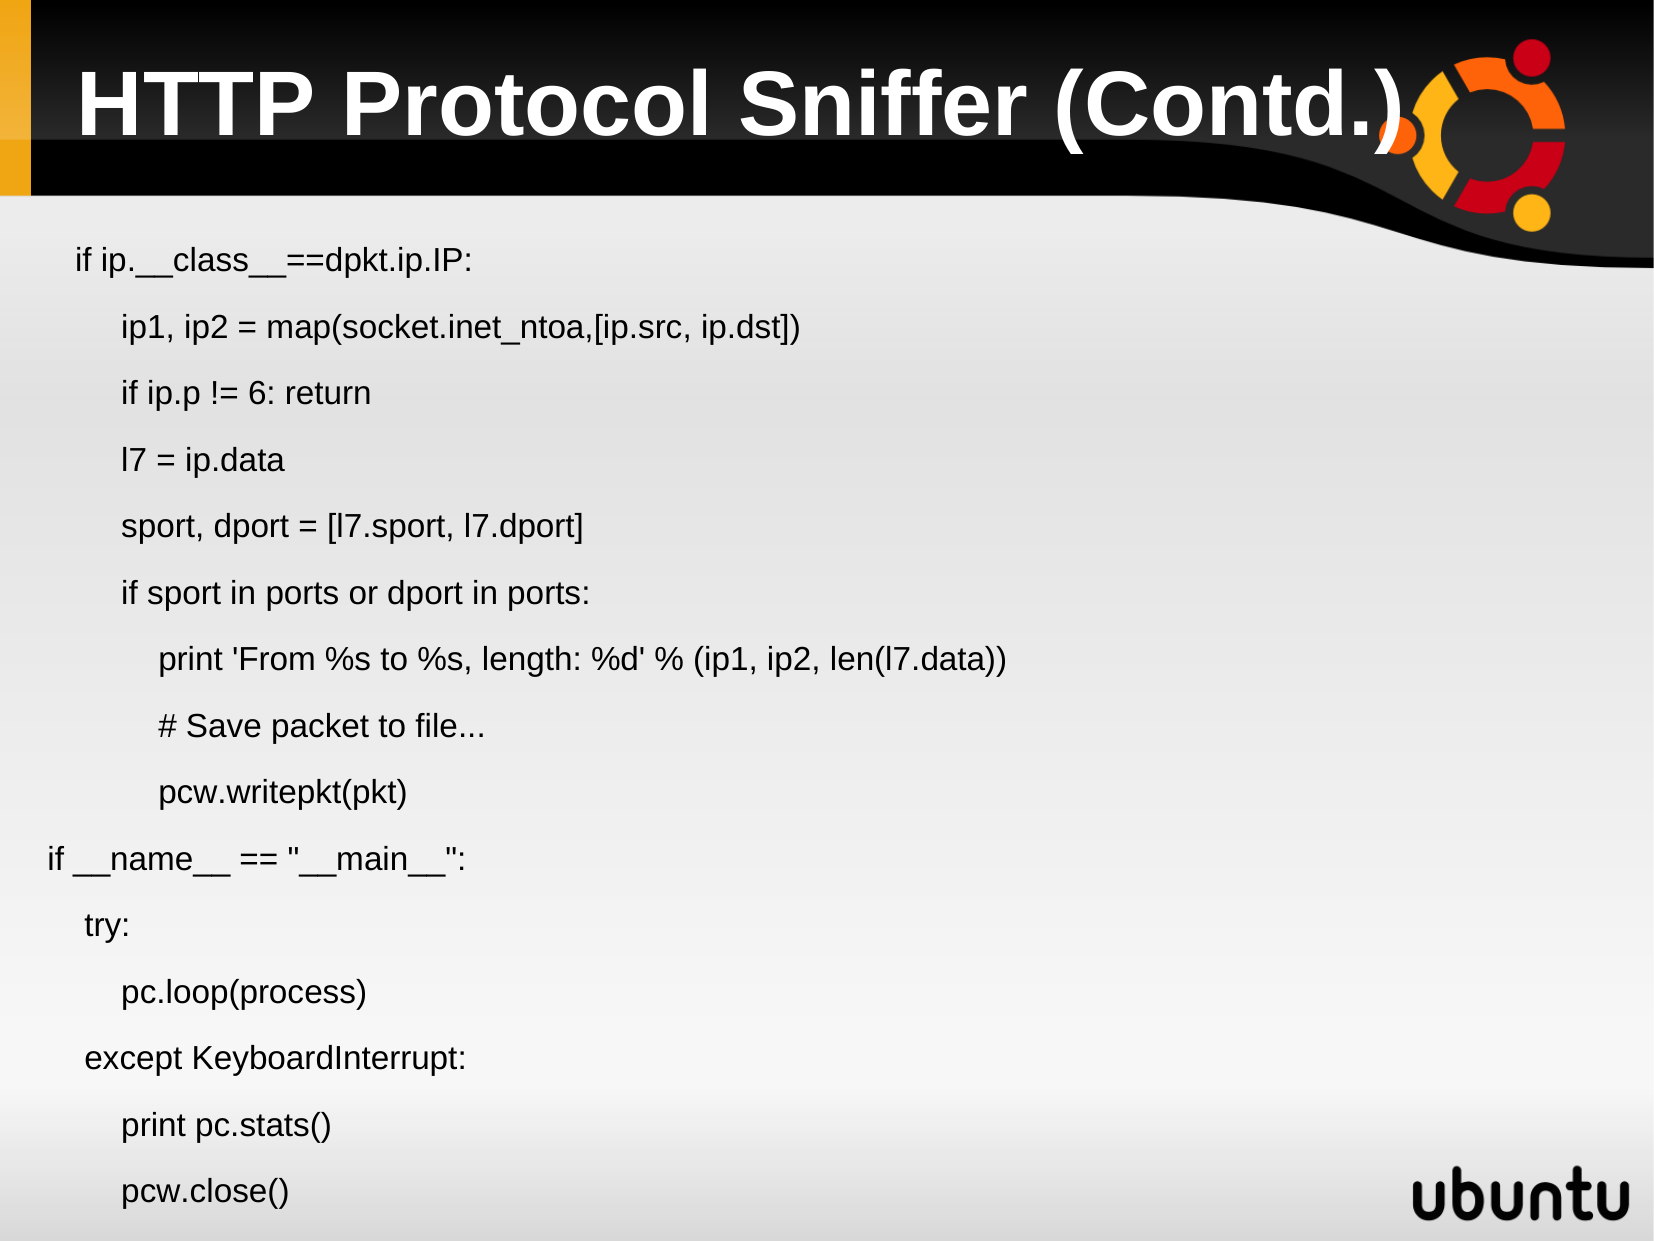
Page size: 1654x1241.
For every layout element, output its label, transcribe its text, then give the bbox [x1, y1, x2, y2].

title HTTP Protocol Sniffer (Contd.) [76, 7, 1565, 200]
picture [0, 0, 1654, 1241]
list if ip.__class__==dpkt.ip.IP: ip1, ip2 = map(socket.inet_ntoa,[ip.src, ip.dst]) if ip.p != 6: return l7 = ip.data sport, dport = [l7.sport, l7.dport] if sport in ports or dport in ports: print 'From %s to %s, length: %d' % (ip1, ip2, len(l7.data)) # Save packet to file... pcw.writepkt(pkt) if __name__ == "__main__": try: pc.loop(process) except KeyboardInterrupt: print pc.stats() pcw.close() [47, 241, 1536, 1210]
